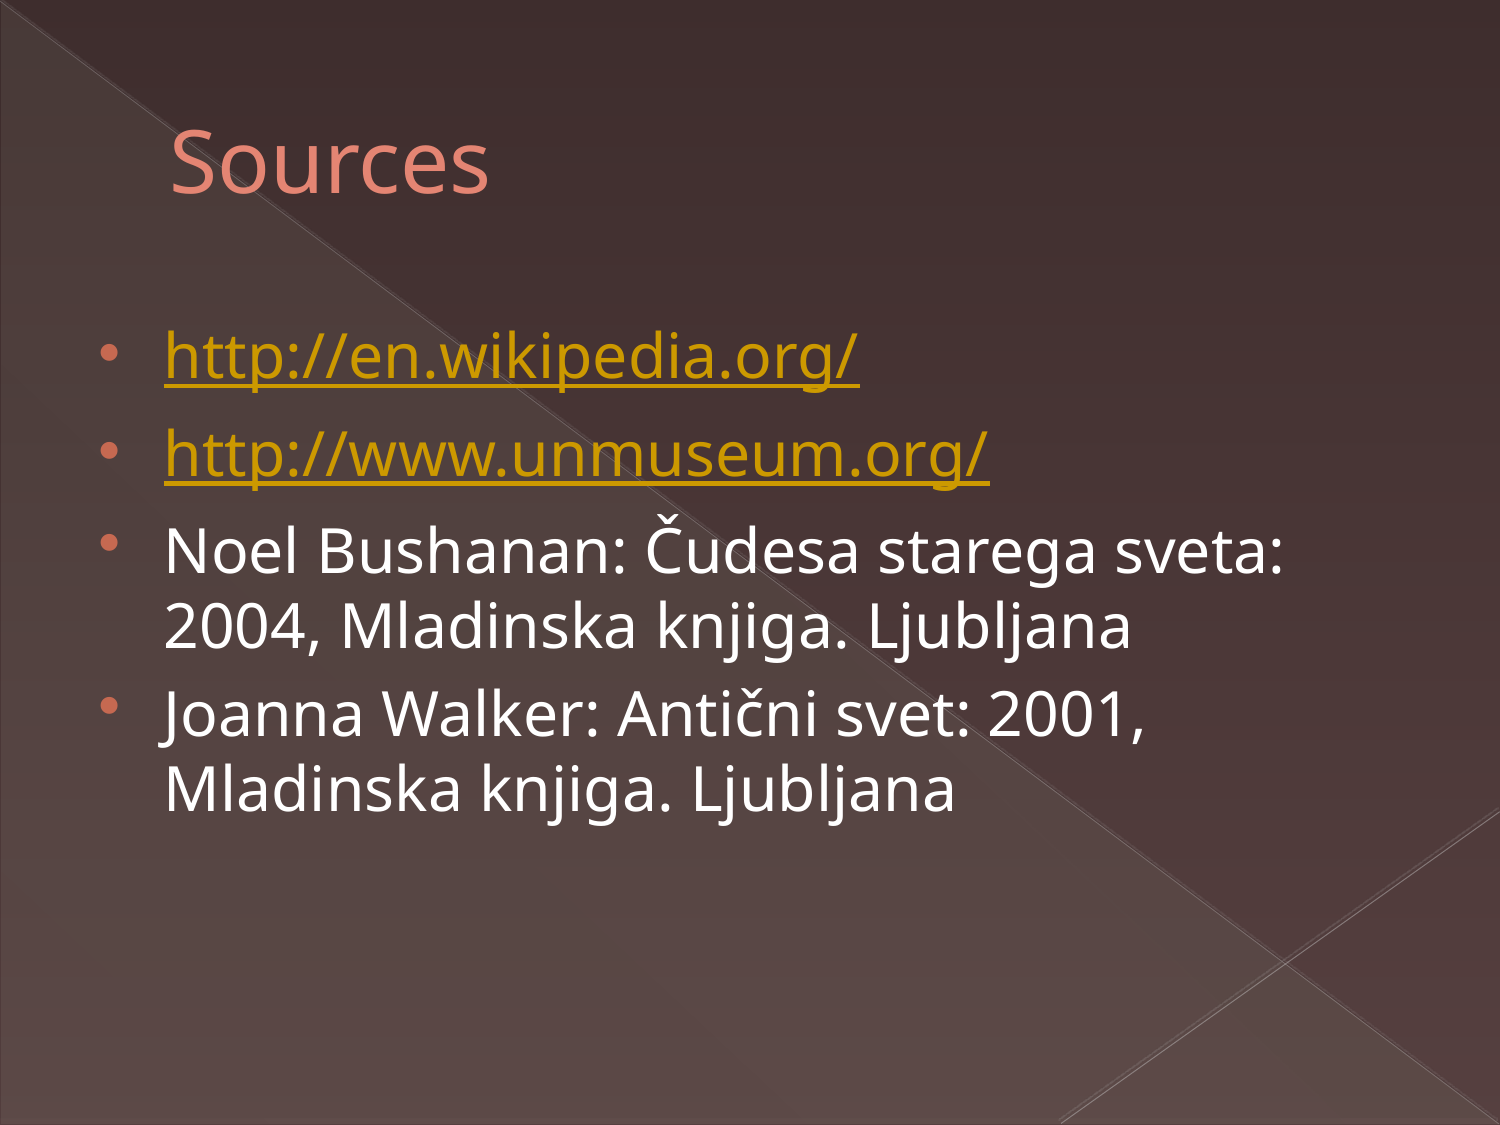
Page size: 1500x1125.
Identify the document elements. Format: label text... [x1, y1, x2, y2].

list http://en.wikipedia.org/ http://www.unmuseum.org/ Noel Bushanan: Čudesa starega sveta: 2004, Mladinska knjiga. Ljubljana Joanna Walker: Antični svet: 2001, Mladinska knjiga. Ljubljana [75, 308, 1425, 1059]
title Sources [75, 43, 1425, 274]
